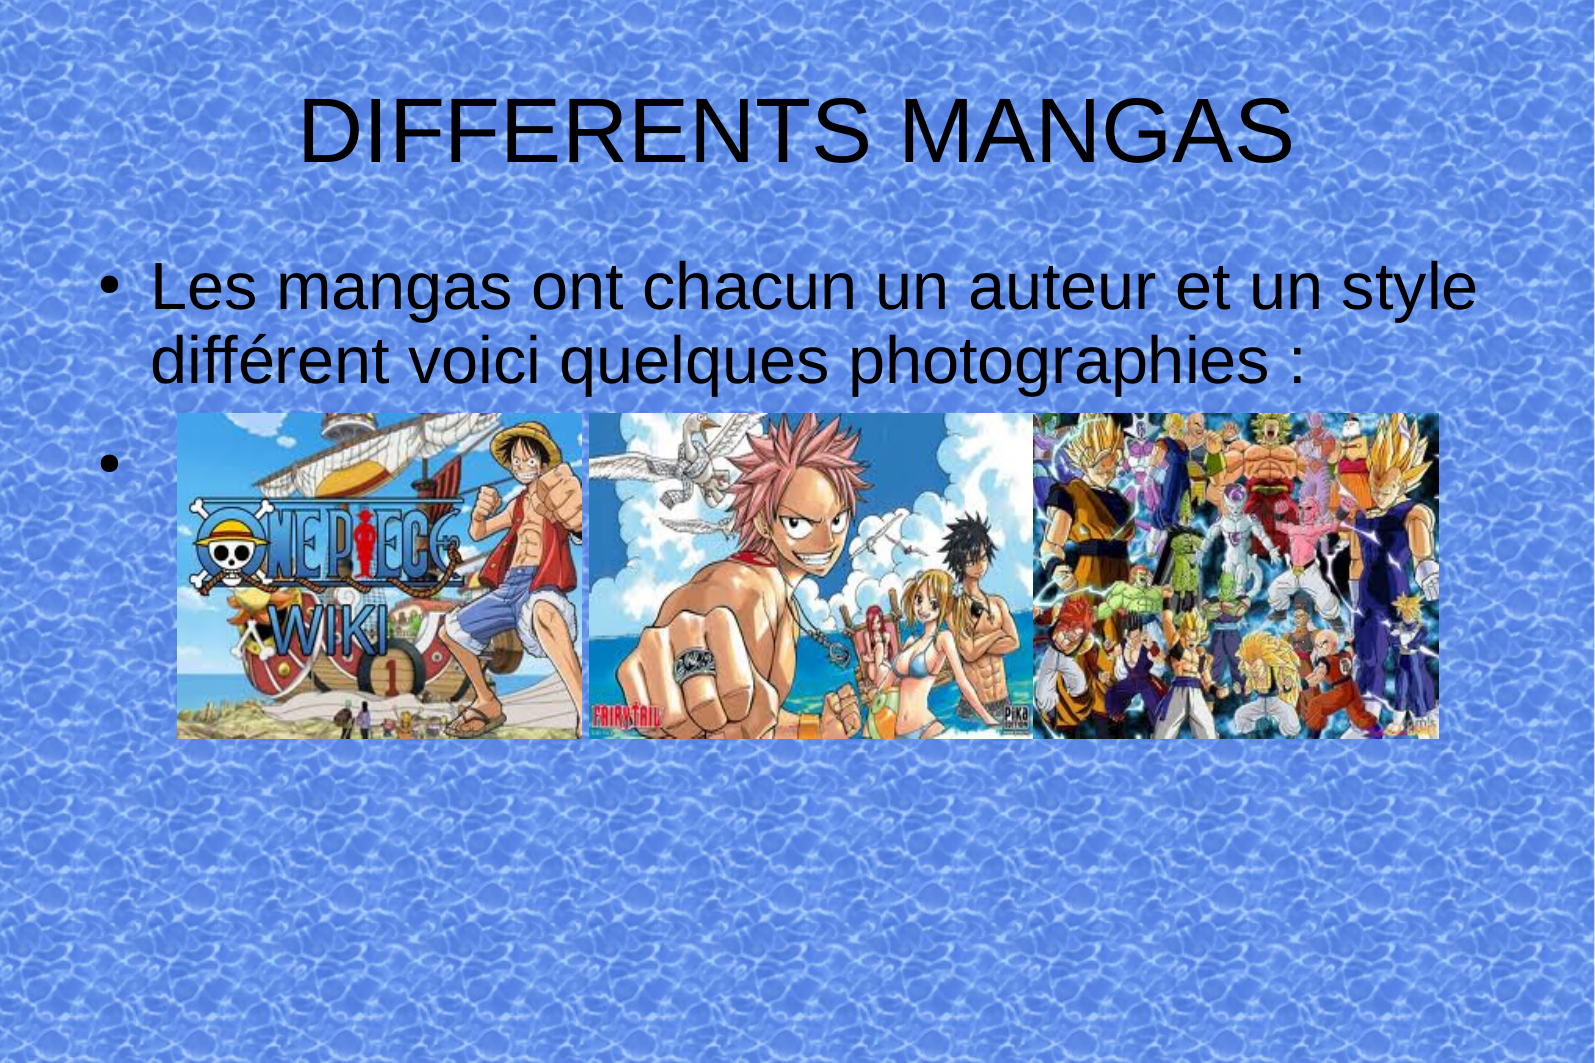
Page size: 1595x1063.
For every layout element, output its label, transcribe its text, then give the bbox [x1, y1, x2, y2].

picture [0, 0, 1595, 1063]
title DIFFERENTS MANGAS [79, 49, 1515, 213]
list Les mangas ont chacun un auteur et un style différent voici quelques photographies : [79, 248, 1515, 951]
